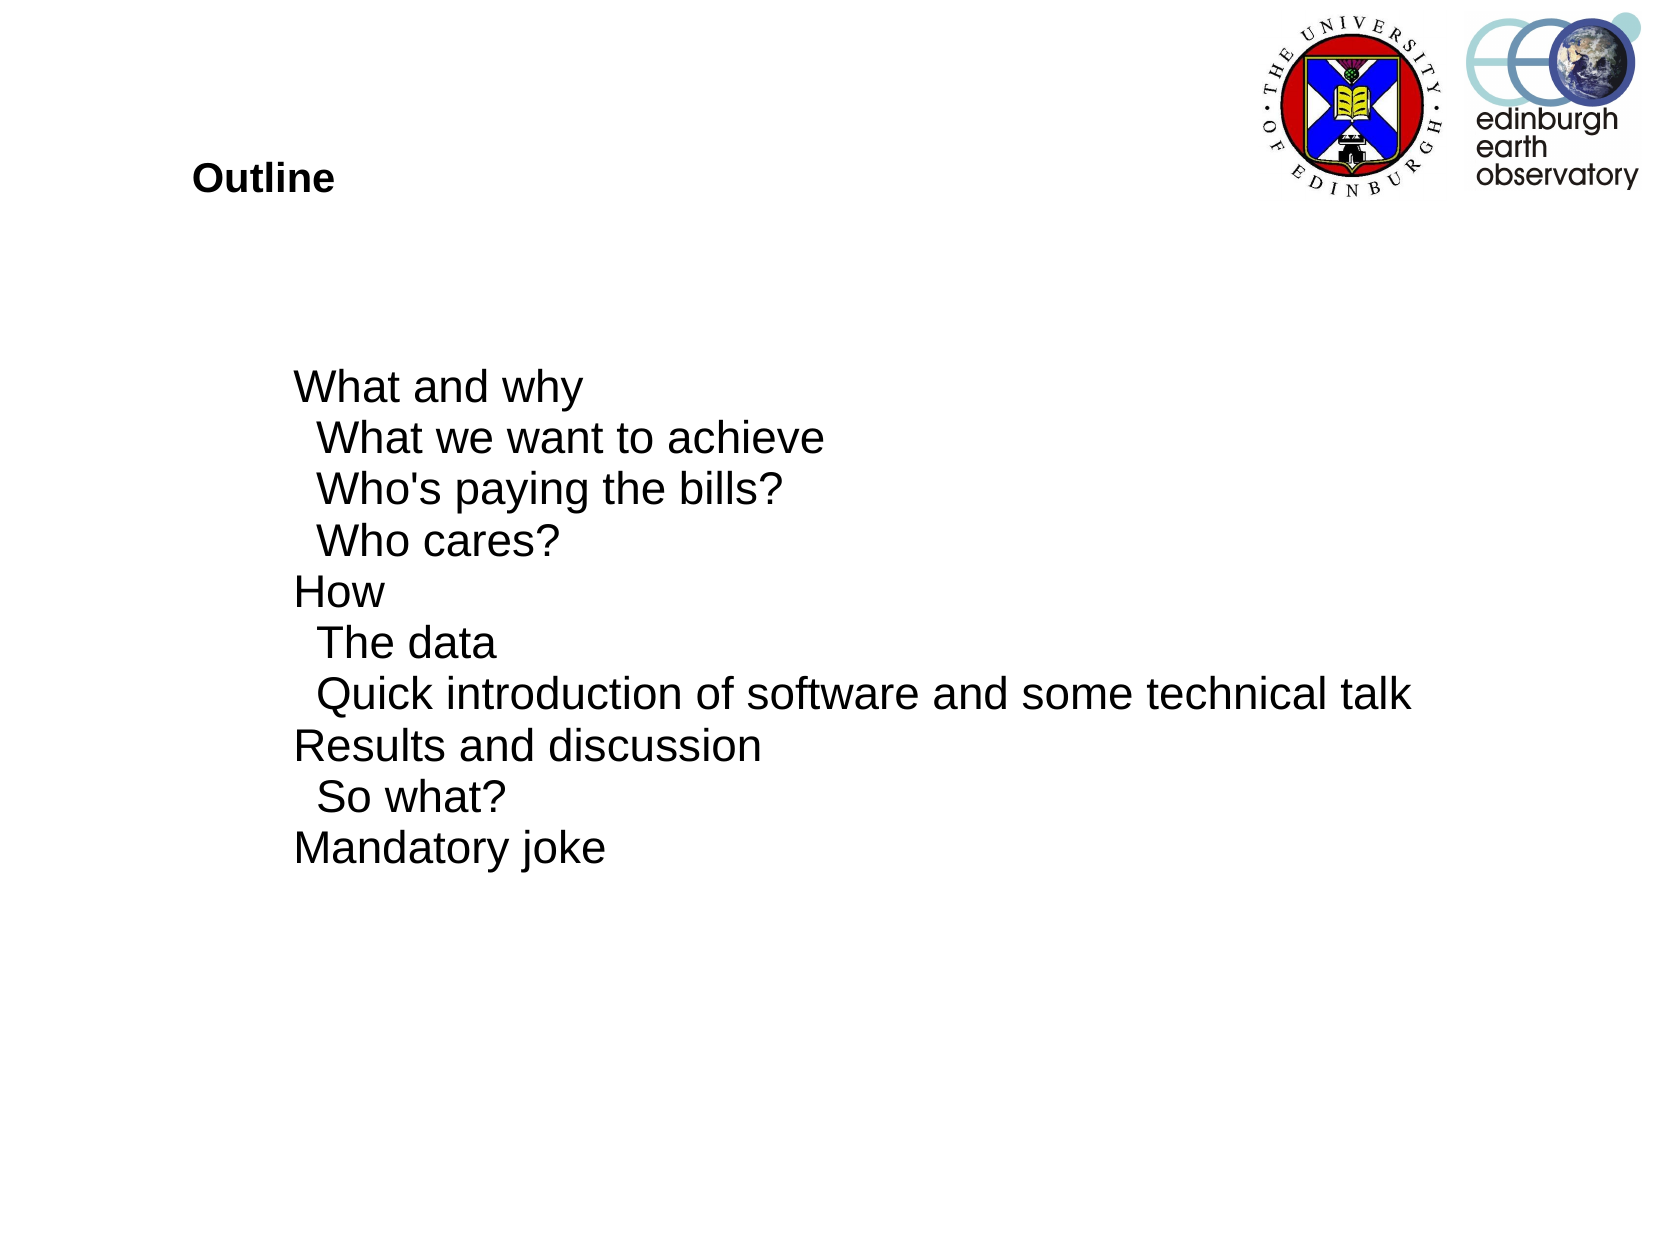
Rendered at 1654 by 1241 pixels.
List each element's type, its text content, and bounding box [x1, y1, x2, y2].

picture [1258, 10, 1447, 201]
text_box Outline [177, 147, 351, 217]
picture [1464, 11, 1642, 191]
text_box What and why What we want to achieve Who's paying the bills? Who cares? How The data Quick introduction of software and some technical talk Results and discussion So what? Mandatory joke [265, 353, 1654, 939]
